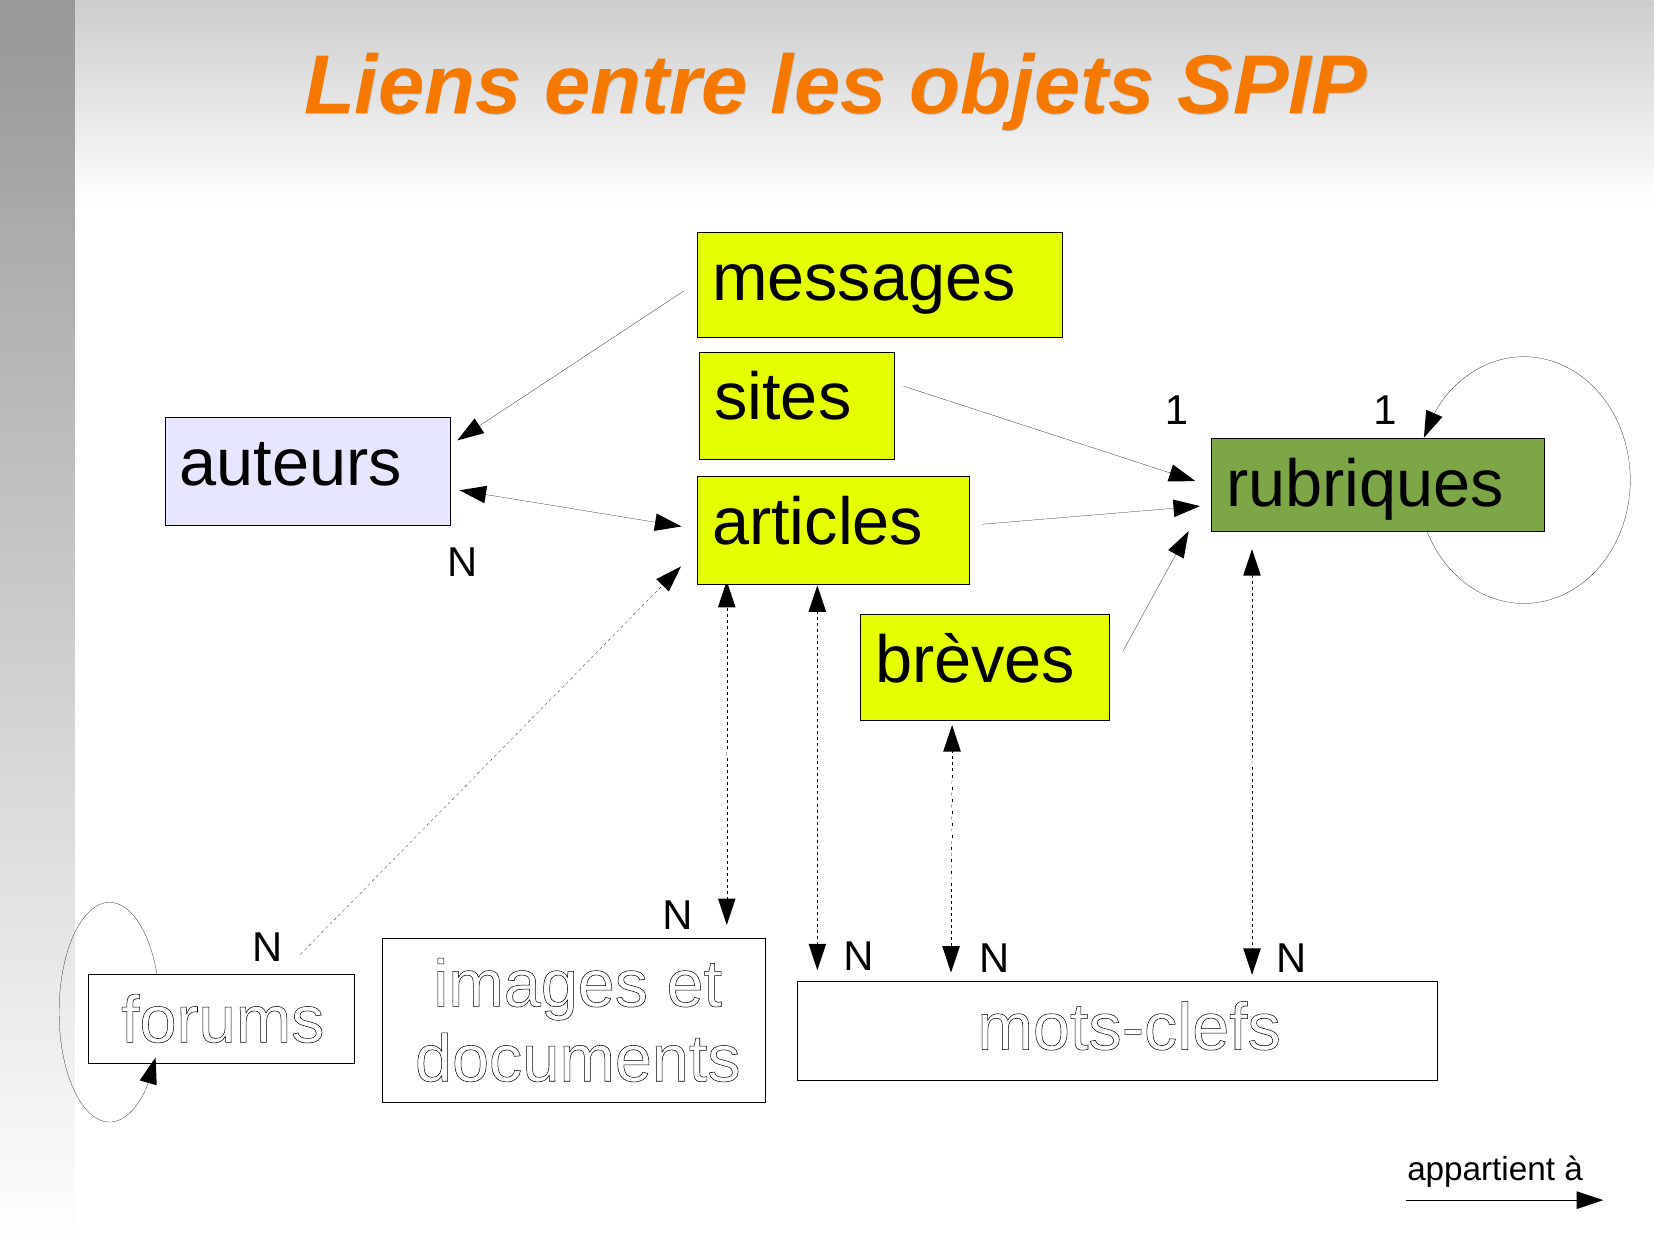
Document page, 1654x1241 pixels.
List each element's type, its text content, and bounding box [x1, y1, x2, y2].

text_box N [1261, 927, 1327, 990]
text_box 1 [1358, 379, 1447, 442]
text_box auteurs [165, 417, 451, 526]
text_box N [828, 925, 895, 987]
text_box images et documents [382, 938, 766, 1103]
text_box N [647, 884, 714, 947]
text_box brèves [860, 614, 1110, 721]
text_box N [964, 927, 1031, 990]
title Liens entre les objets SPIP [125, 0, 1547, 170]
text_box articles [697, 476, 970, 585]
text_box forums [88, 974, 355, 1064]
text_box 1 [1150, 379, 1239, 441]
text_box rubriques [1211, 438, 1545, 532]
text_box mots-clefs [797, 981, 1438, 1081]
text_box N [237, 916, 304, 978]
text_box appartient à [1392, 1143, 1634, 1196]
text_box N [432, 531, 528, 593]
text_box sites [699, 352, 895, 460]
text_box messages [697, 232, 1063, 338]
